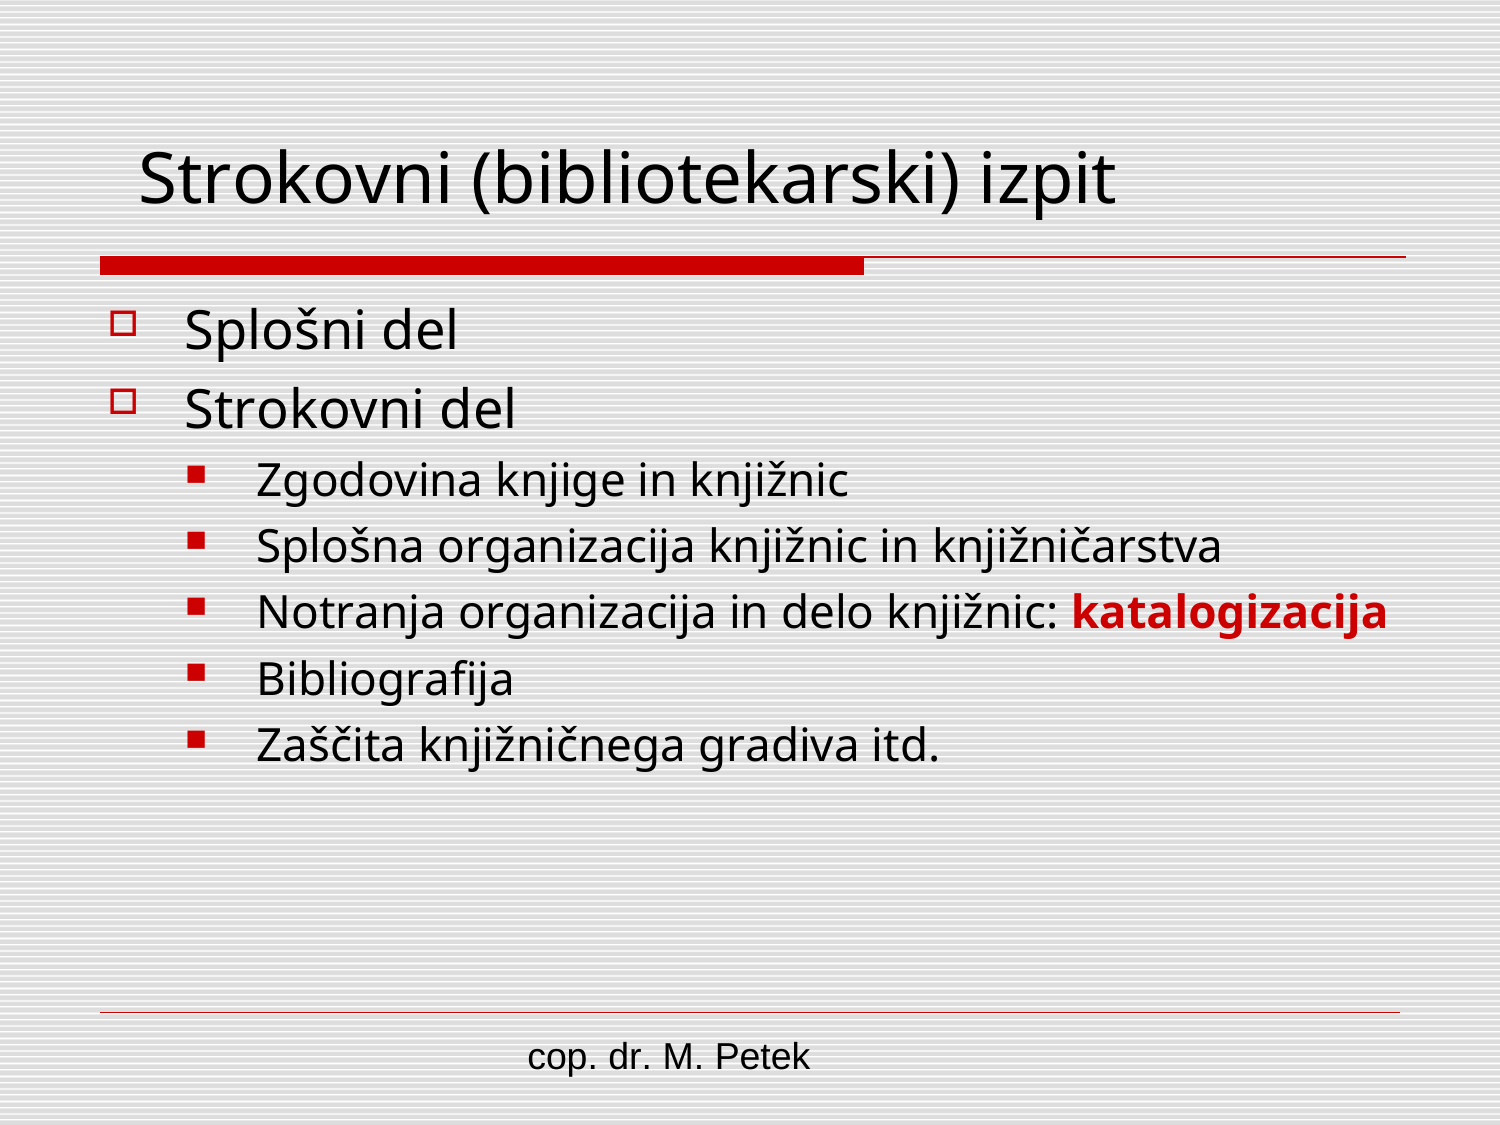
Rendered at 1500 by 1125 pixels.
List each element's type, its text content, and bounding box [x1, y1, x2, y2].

picture [0, 0, 1500, 1125]
list Splošni del Strokovni del Zgodovina knjige in knjižnic Splošna organizacija knjižnic in knjižničarstva Notranja organizacija in delo knjižnic: katalogizacija Bibliografija Zaščita knjižničnega gradiva itd. [92, 287, 1406, 988]
title Strokovni (bibliotekarski) izpit [123, 37, 1463, 225]
